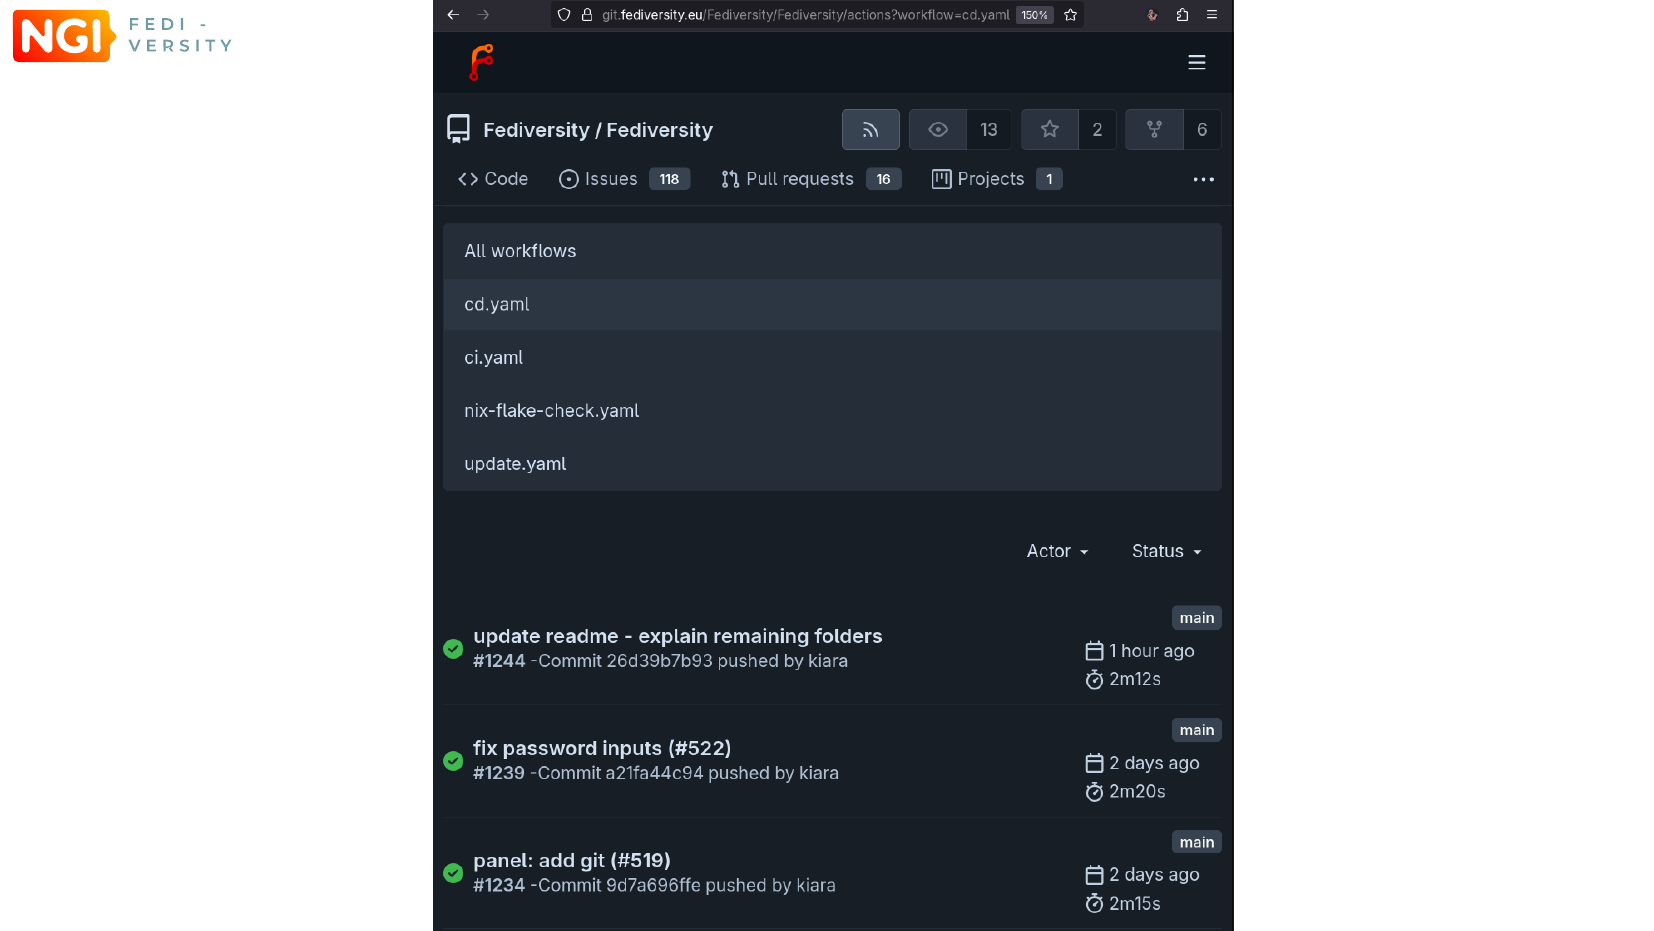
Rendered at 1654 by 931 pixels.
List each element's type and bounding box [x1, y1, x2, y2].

picture [12, 9, 232, 63]
picture [433, 0, 1234, 931]
